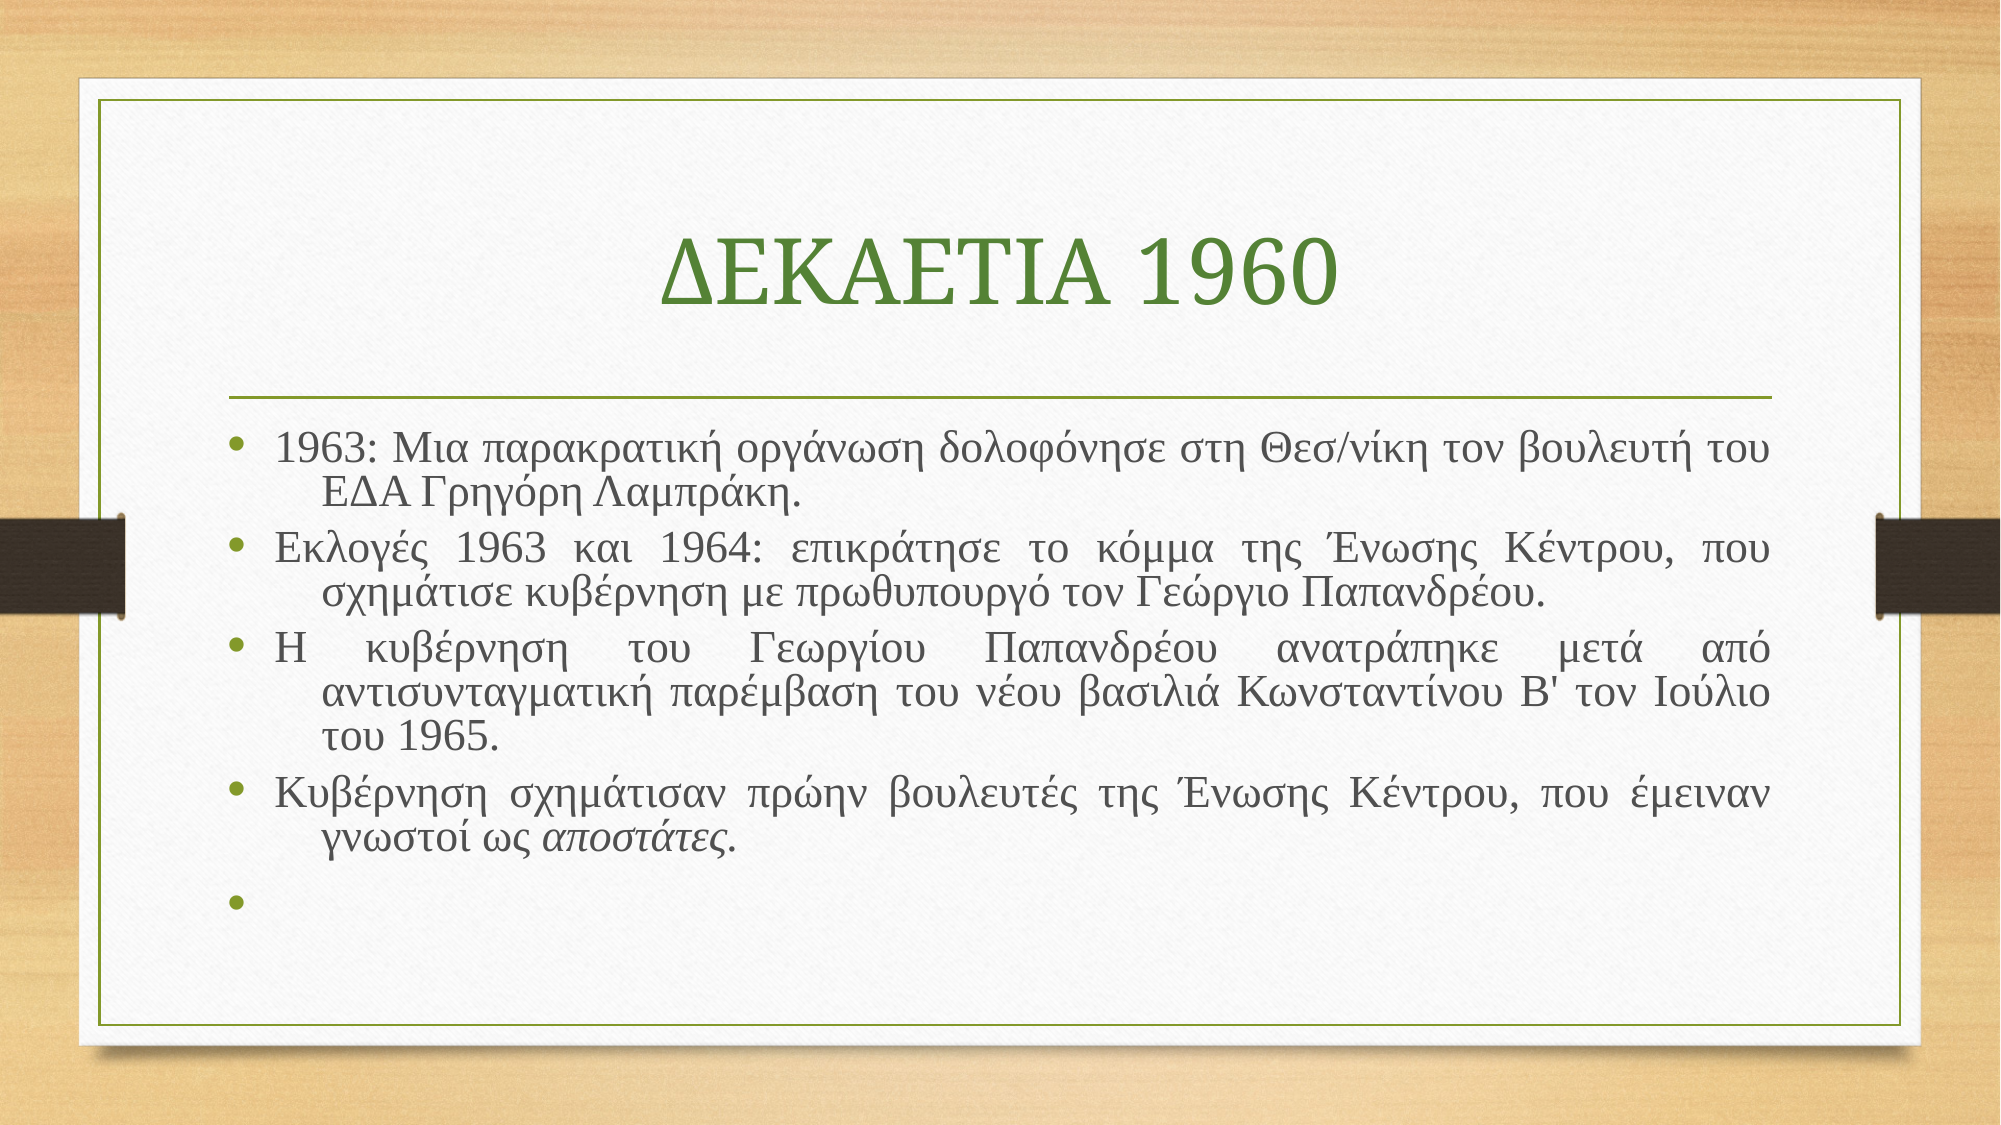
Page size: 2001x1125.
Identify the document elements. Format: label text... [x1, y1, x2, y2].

list 1963: Μια παρακρατική οργάνωση δολοφόνησε στη Θεσ/νίκη τον βουλευτή του ΕΔΑ Γρηγόρη Λαμπράκη. Εκλογές 1963 και 1964: επικράτησε το κόμμα της Ένωσης Κέντρου, που σχημάτισε κυβέρνηση με πρωθυπουργό τον Γεώργιο Παπανδρέου. Η κυβέρνηση του Γεωργίου Παπανδρέου ανατράπηκε μετά από αντισυνταγματική παρέμβαση του νέου βασιλιά Κωνσταντίνου Β' τον Ιούλιο του 1965. Κυβέρνηση σχημάτισαν πρώην βουλευτές της Ένωσης Κέντρου, που έμειναν γνωστοί ως αποστάτες. [212, 419, 1788, 964]
title ΔΕΚΑΕΤΙΑ 1960 [212, 161, 1788, 376]
